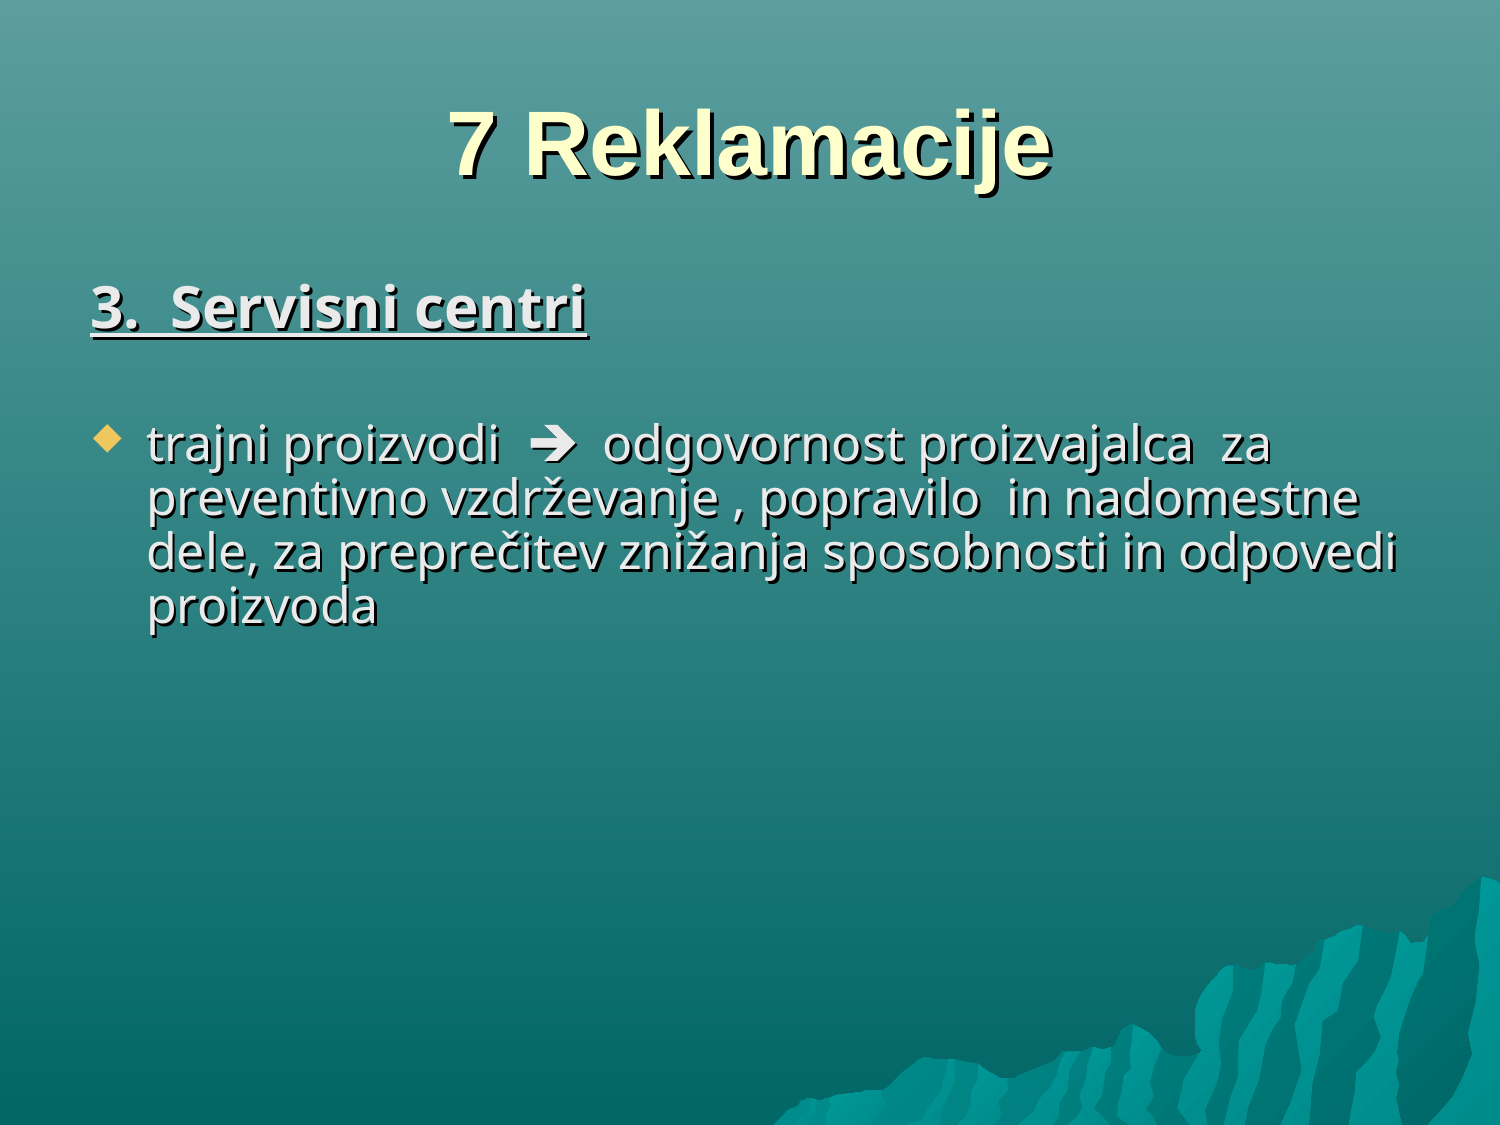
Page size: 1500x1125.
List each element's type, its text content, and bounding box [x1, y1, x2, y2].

title 7 Reklamacije [75, 45, 1426, 233]
list 3. Servisni centri trajni proizvodi  odgovornost proizvajalca za preventivno vzdrževanje , popravilo in nadomestne dele, za preprečitev znižanja sposobnosti in odpovedi proizvoda [75, 262, 1426, 1006]
